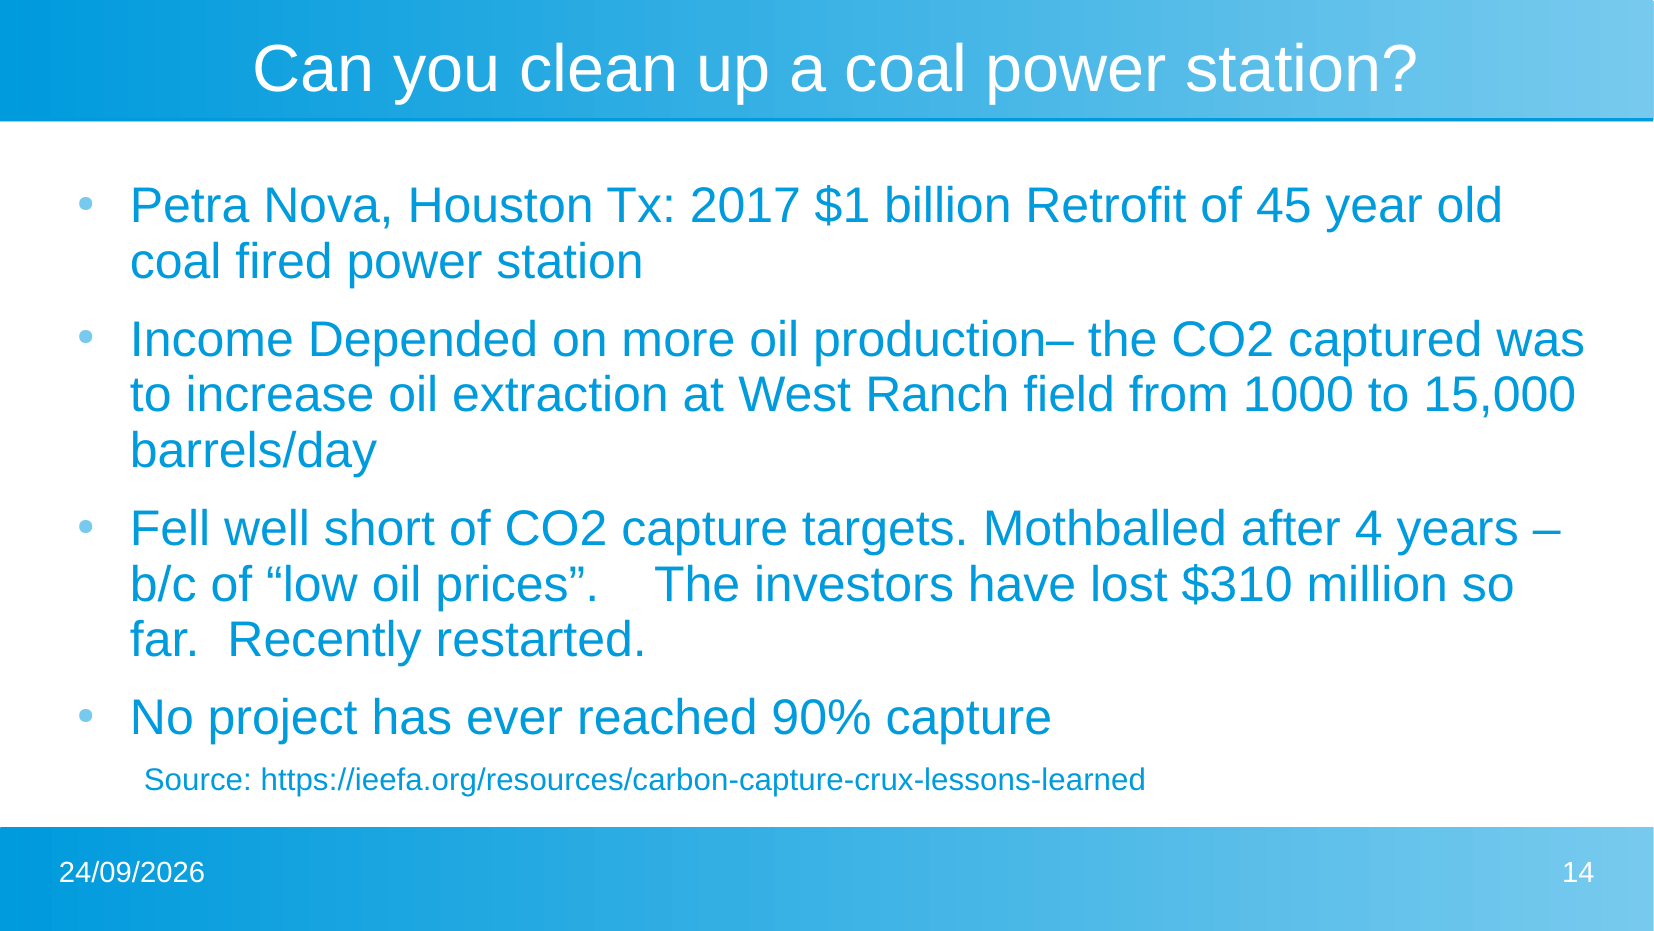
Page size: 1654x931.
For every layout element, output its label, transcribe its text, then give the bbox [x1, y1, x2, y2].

list Petra Nova, Houston Tx: 2017 $1 billion Retrofit of 45 year old coal fired power station Income Depended on more oil production– the CO2 captured was to increase oil extraction at West Ranch field from 1000 to 15,000 barrels/day Fell well short of CO2 capture targets. Mothballed after 4 years – b/c of “low oil prices”. The investors have lost $310 million so far. Recently restarted. No project has ever reached 90% capture Source: https://ieefa.org/resources/carbon-capture-crux-lessons-learned [59, 177, 1595, 768]
title Can you clean up a coal power station? [59, 29, 1595, 108]
